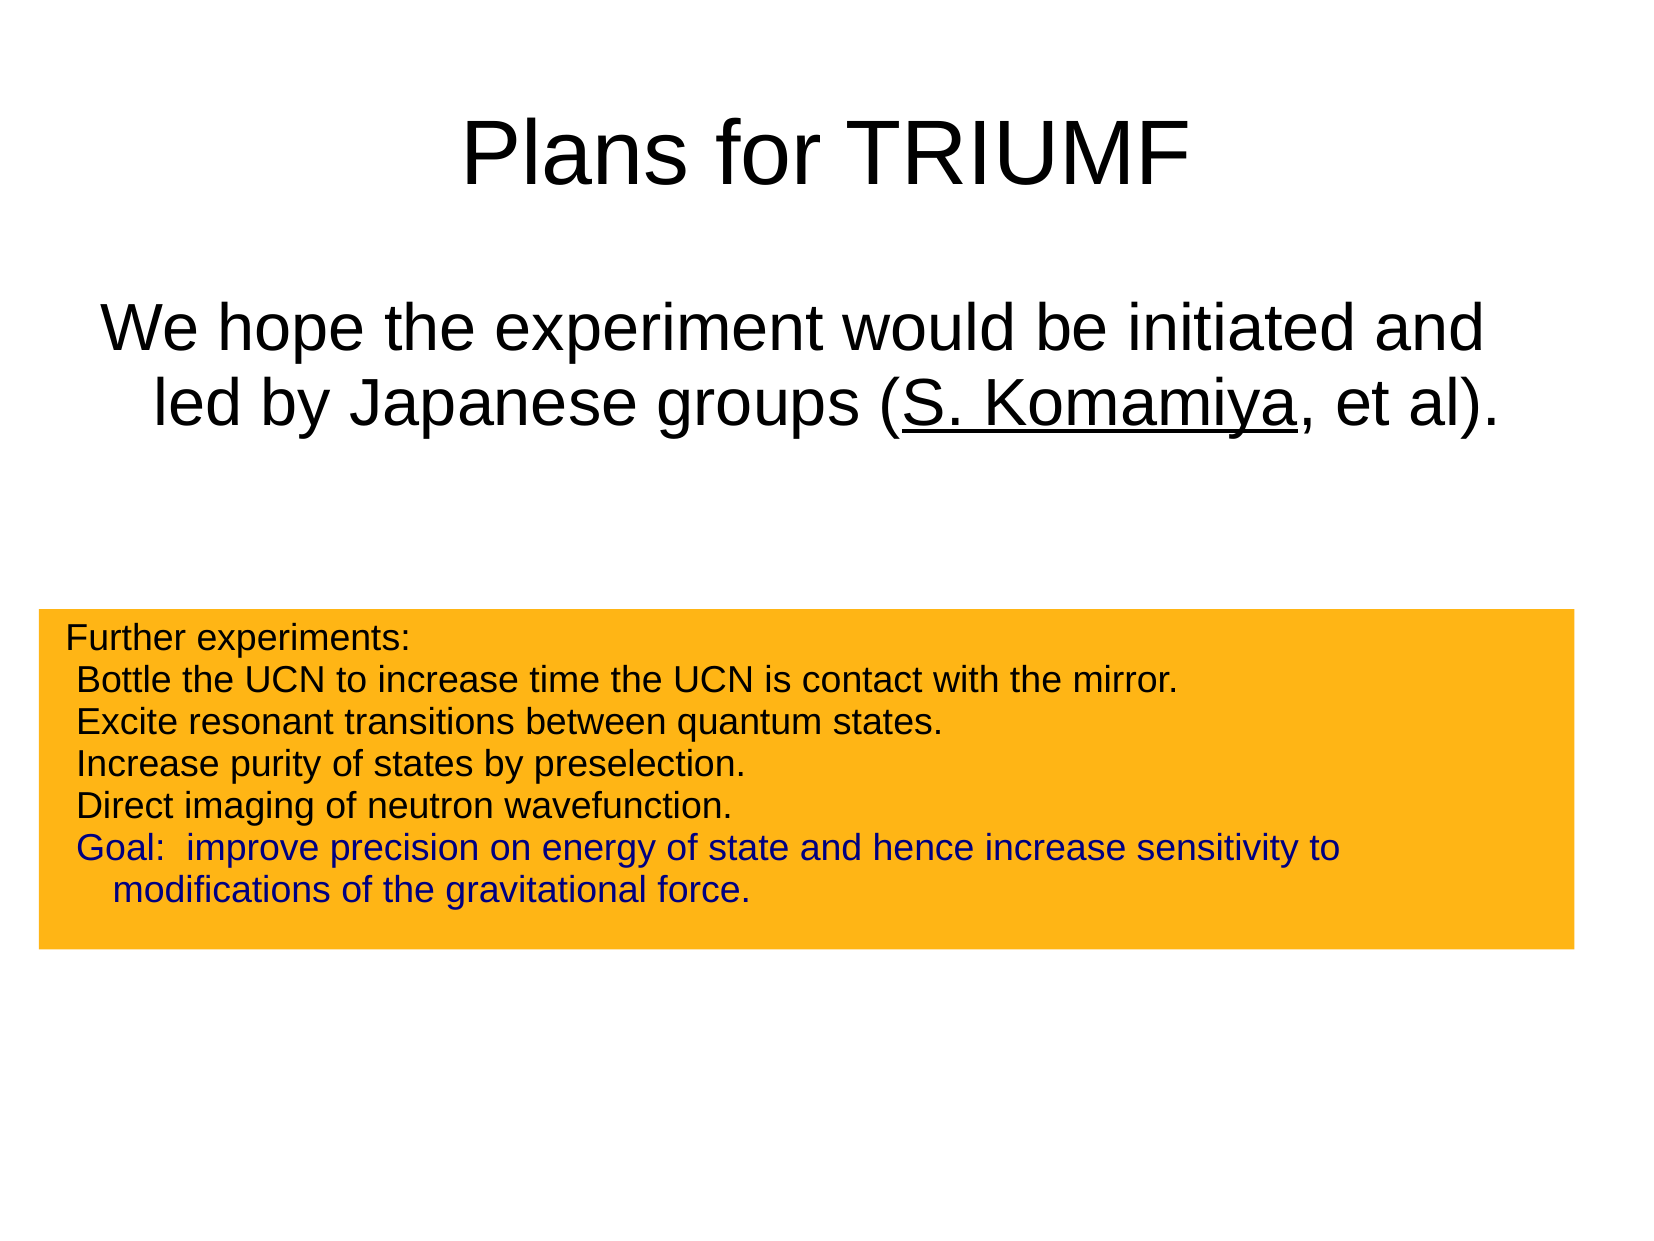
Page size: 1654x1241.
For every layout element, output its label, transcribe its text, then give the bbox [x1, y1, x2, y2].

list We hope the experiment would be initiated and led by Japanese groups (S. Komamiya, et al). [82, 290, 1571, 532]
title Plans for TRIUMF [82, 49, 1571, 257]
text_box Further experiments: Bottle the UCN to increase time the UCN is contact with the mirror. Excite resonant transitions between quantum states. Increase purity of states by preselection. Direct imaging of neutron wavefunction. Goal: improve precision on energy of state and hence increase sensitivity to modifications of the gravitational force. [38, 609, 1575, 950]
